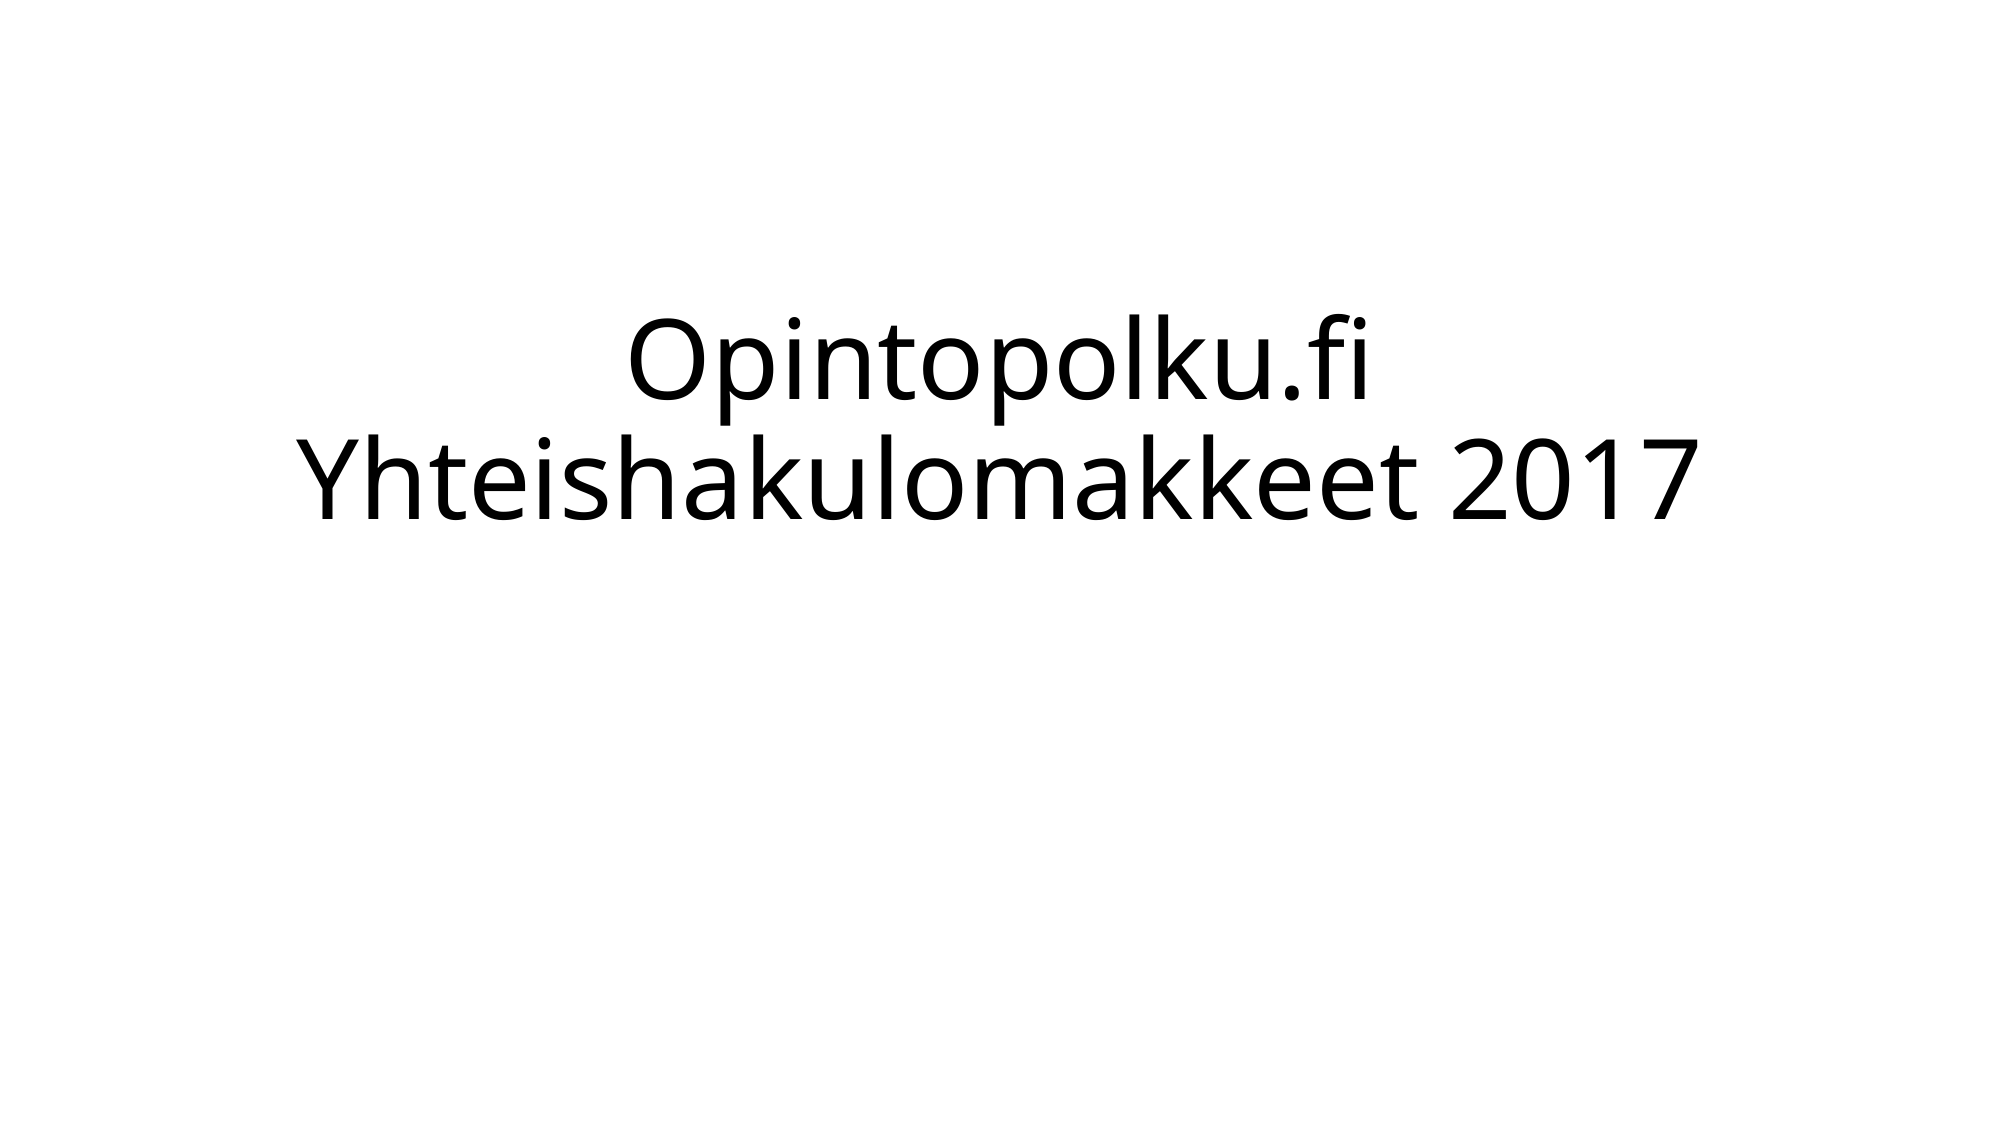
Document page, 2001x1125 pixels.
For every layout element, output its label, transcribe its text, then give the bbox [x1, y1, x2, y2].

title Opintopolku.fi Yhteishakulomakkeet 2017 [249, 293, 1750, 686]
